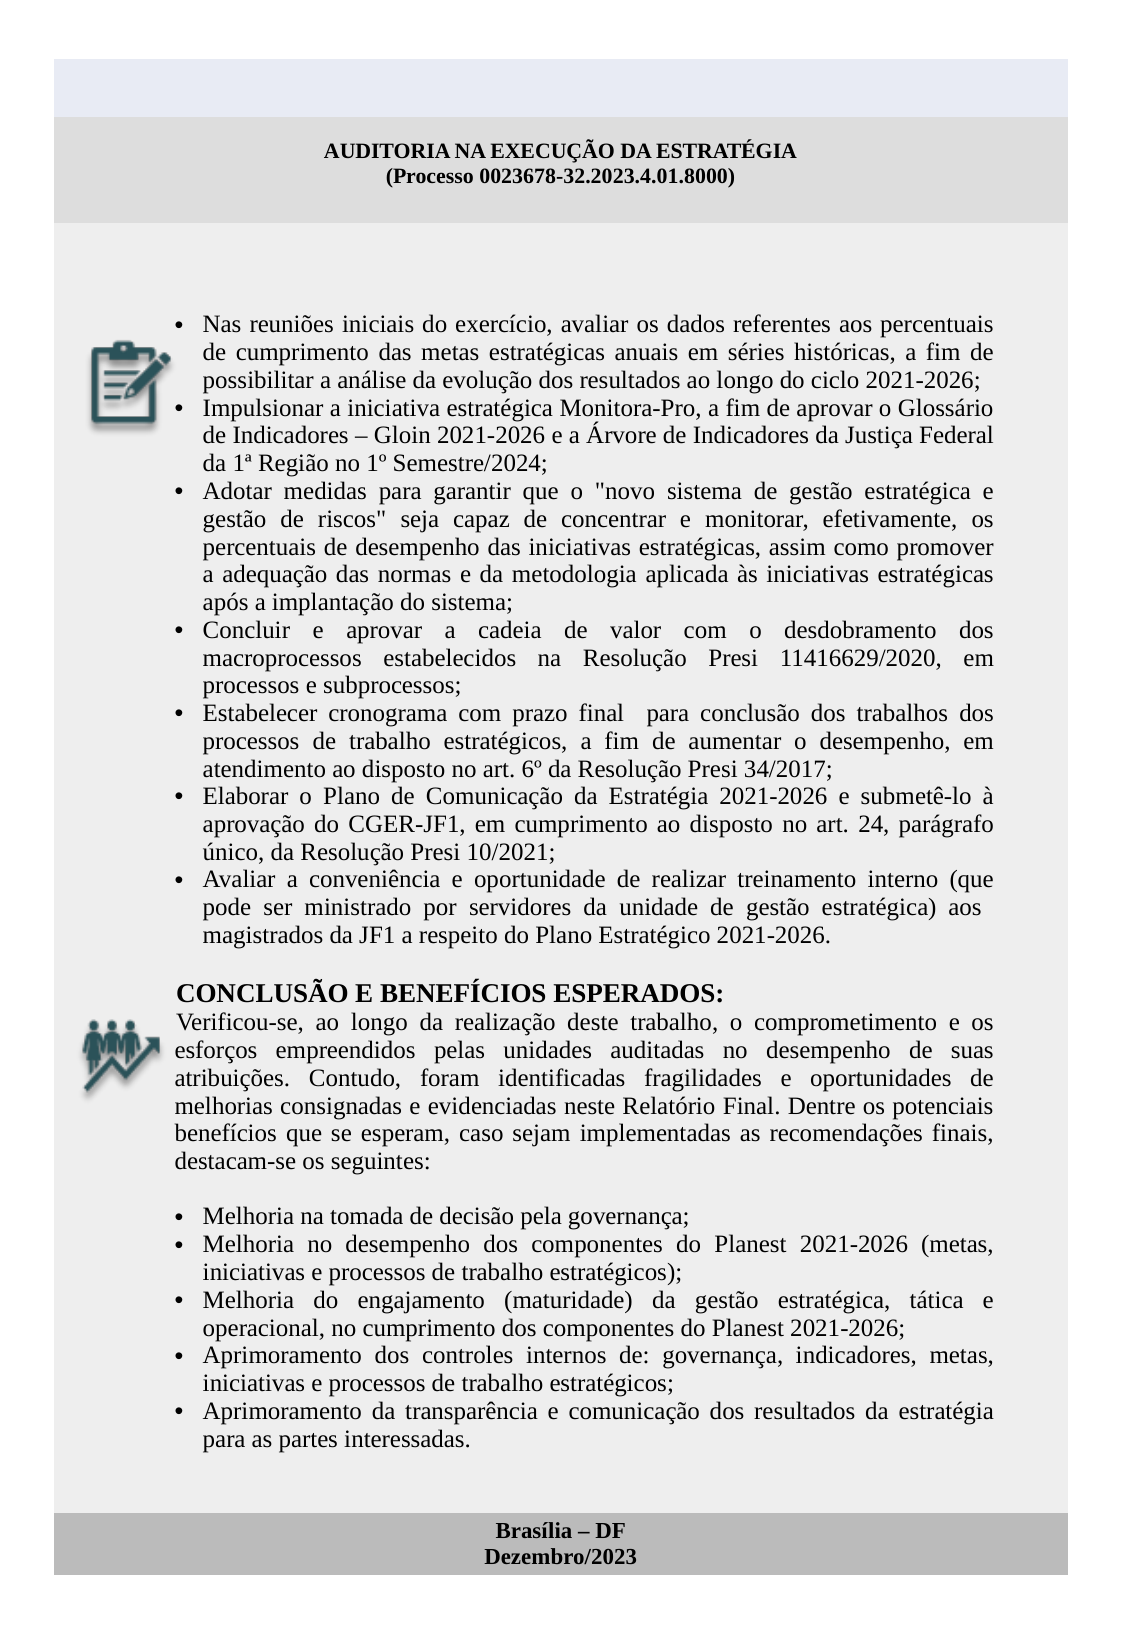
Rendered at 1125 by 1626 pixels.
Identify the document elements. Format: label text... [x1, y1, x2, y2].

table_cell AUDITORIA NA EXECUÇÃO DA ESTRATÉGIA (Processo 0023678-32.2023.4.01.8000) [54, 117, 1068, 223]
picture [67, 330, 187, 449]
table_cell [1027, 223, 1068, 1513]
table_header [54, 59, 1068, 117]
table_cell [54, 223, 142, 1513]
table_cell Brasília – DF Dezembro/2023 [54, 1513, 1068, 1575]
picture [67, 1002, 176, 1121]
table_cell Nas reuniões iniciais do exercício, avaliar os dados referentes aos percentuais de cumprimento das metas estratégicas anuais em séries históricas, a fim de possibilitar a análise da evolução dos resultados ao longo do ciclo 2021-2026; Impulsionar a iniciativa estratégica Monitora-Pro, a fim de aprovar o Glossário de Indicadores – Gloin 2021-2026 e a Árvore de Indicadores da Justiça Federal da 1ª Região no 1º Semestre/2024; Adotar medidas para garantir que o "novo sistema de gestão estratégica e gestão de riscos" seja capaz de concentrar e monitorar, efetivamente, os percentuais de desempenho das iniciativas estratégicas, assim como promover a adequação das normas e da metodologia aplicada às iniciativas estratégicas após a implantação do sistema; Concluir e aprovar a cadeia de valor com o desdobramento dos macroprocessos estabelecidos na Resolução Presi 11416629/2020, em processos e subprocessos; Estabelecer cronograma com prazo final para conclusão dos trabalhos dos processos de trabalho estratégicos, a fim de aumentar o desempenho, em atendimento ao disposto no art. 6º da Resolução Presi 34/2017; Elaborar o Plano de Comunicação da Estratégia 2021-2026 e submetê-lo à aprovação do CGER-JF1, em cumprimento ao disposto no art. 24, parágrafo único, da Resolução Presi 10/2021; Avaliar a conveniência e oportunidade de realizar treinamento interno (que pode ser ministrado por servidores da unidade de gestão estratégica) aos magistrados da JF1 a respeito do Plano Estratégico 2021-2026. CONCLUSÃO E BENEFÍCIOS ESPERADOS: Verificou-se, ao longo da realização deste trabalho, o comprometimento e os esforços empreendidos pelas unidades auditadas no desempenho de suas atribuições. Contudo, foram identificadas fragilidades e oportunidades de melhorias consignadas e evidenciadas neste Relatório Final. Dentre os potenciais benefícios que se esperam, caso sejam implementadas as recomendações finais, destacam-se os seguintes: Melhoria na tomada de decisão pela governança; Melhoria no desempenho dos componentes do Planest 2021-2026 (metas, iniciativas e processos de trabalho estratégicos); Melhoria do engajamento (maturidade) da gestão estratégica, tática e operacional, no cumprimento dos componentes do Planest 2021-2026; Aprimoramento dos controles internos de: governança, indicadores, metas, iniciativas e processos de trabalho estratégicos; Aprimoramento da transparência e comunicação dos resultados da estratégia para as partes interessadas. [142, 223, 1027, 1513]
